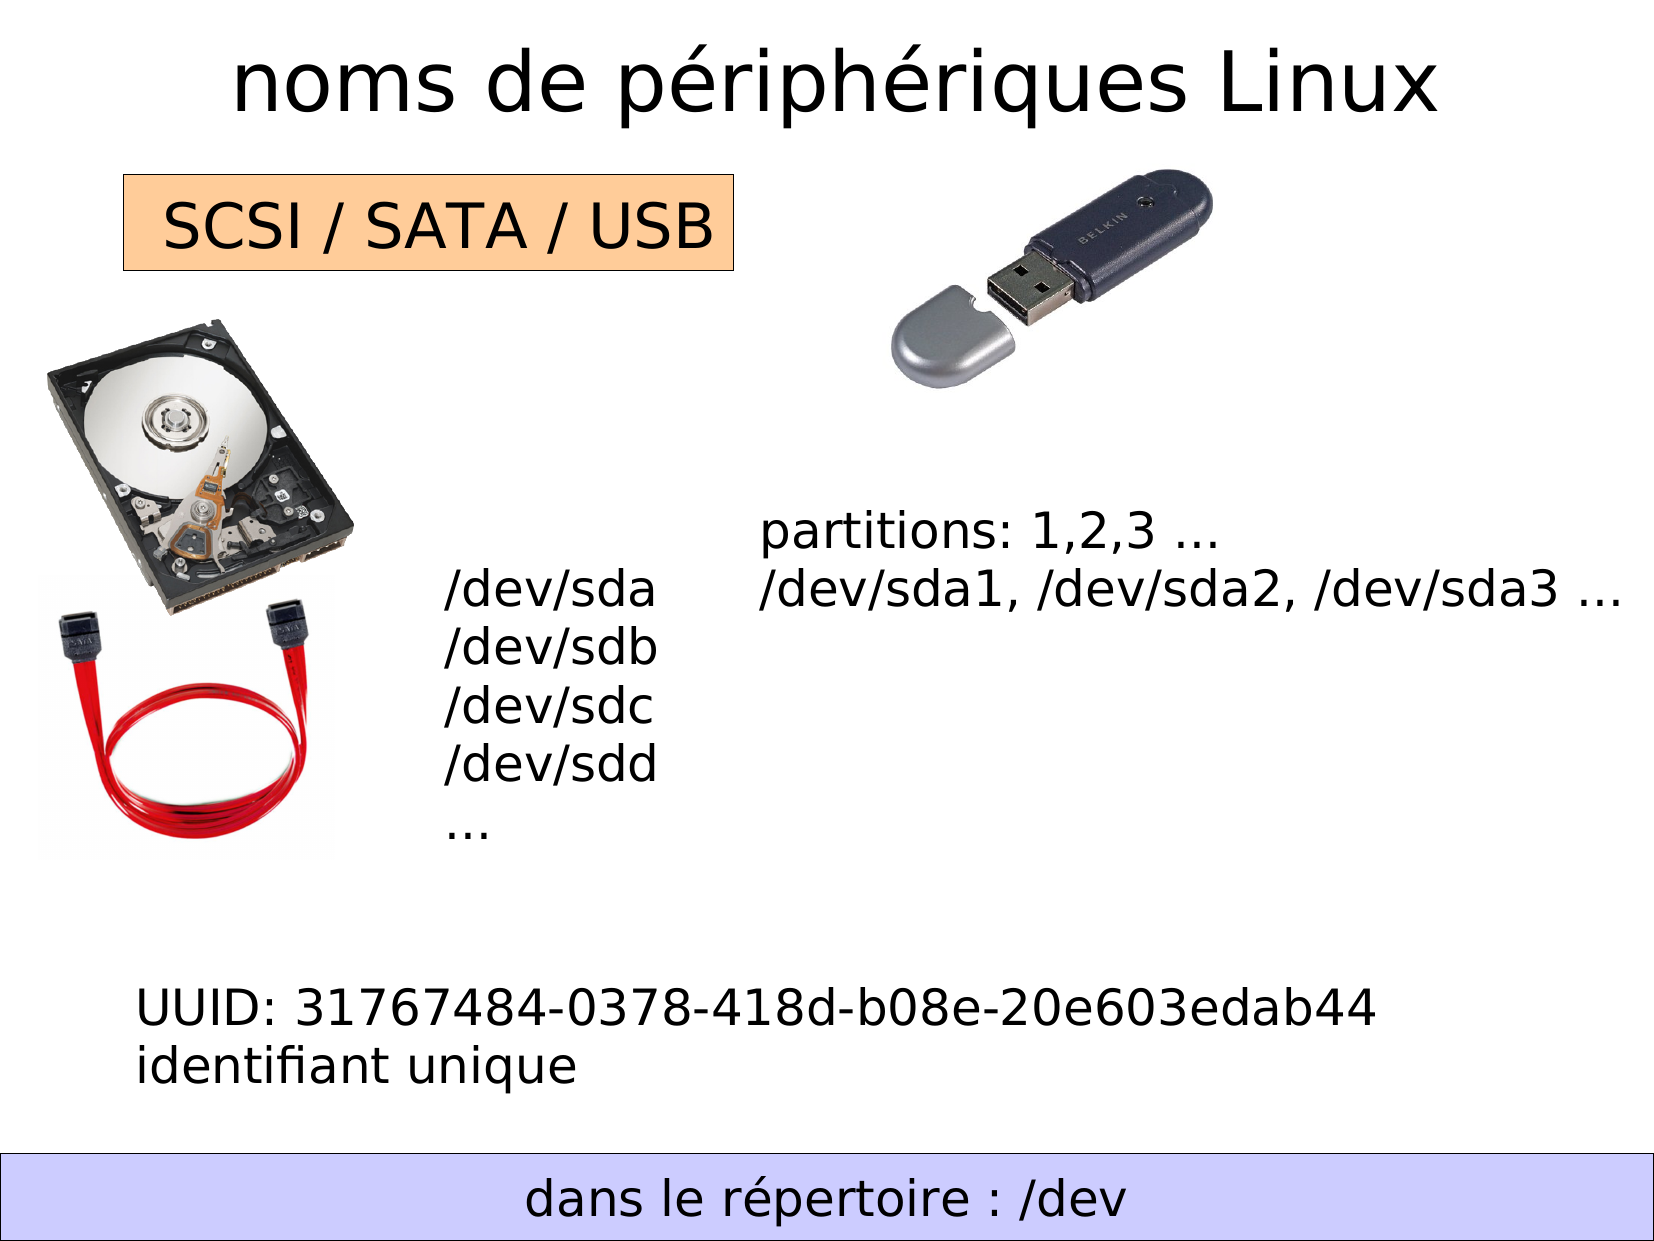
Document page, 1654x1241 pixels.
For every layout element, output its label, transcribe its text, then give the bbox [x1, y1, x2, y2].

text_box UUID: 31767484-0378-418d-b08e-20e603edab44 identifiant unique [135, 978, 1413, 1154]
text_box /dev/sda /dev/sdb /dev/sdc /dev/sdd ... [445, 560, 856, 910]
text_box dans le répertoire : /dev [524, 1170, 1129, 1229]
text_box [0, 1153, 1654, 1241]
text_box [123, 174, 734, 271]
picture [38, 307, 362, 860]
picture [858, 151, 1234, 405]
text_box SCSI / SATA / USB [162, 190, 718, 307]
title noms de périphériques Linux [0, 16, 1654, 140]
text_box partitions: 1,2,3 ... /dev/sda1, /dev/sda2, /dev/sda3 ... [759, 501, 1654, 677]
